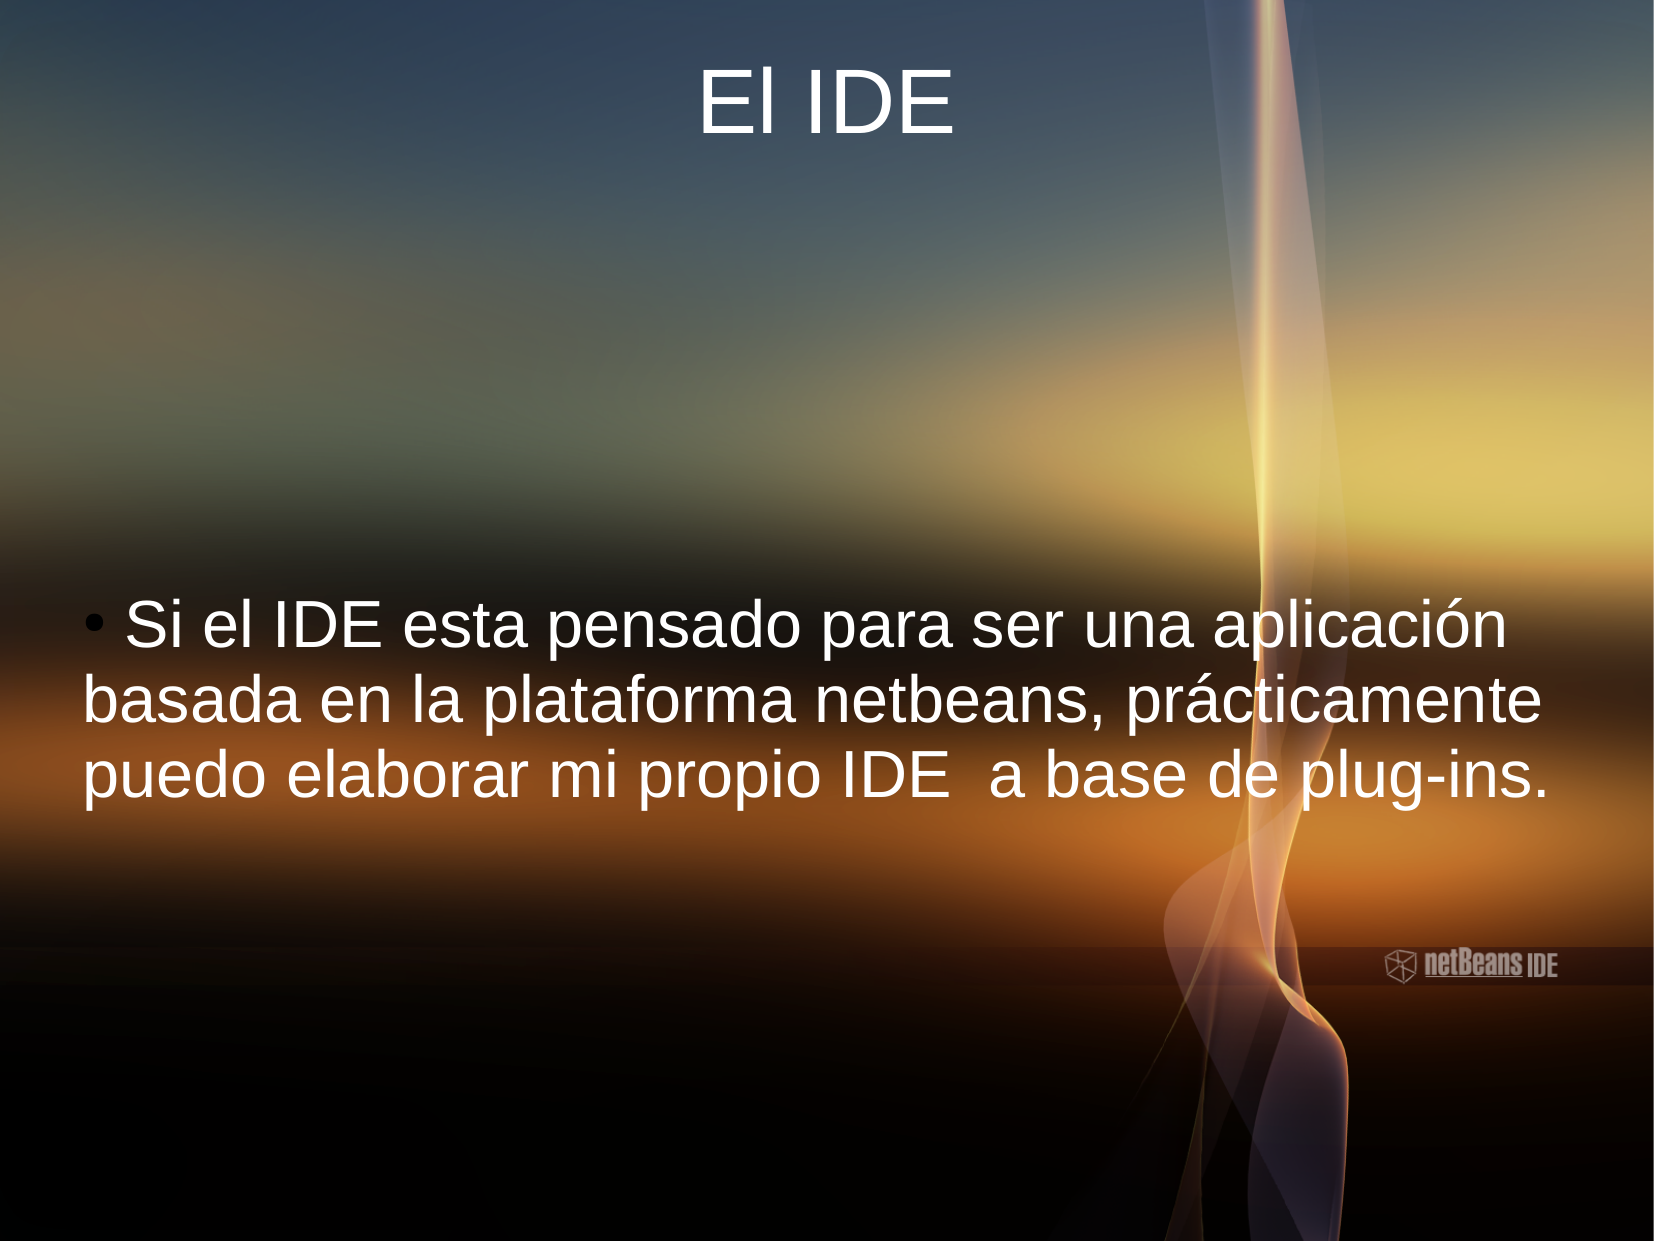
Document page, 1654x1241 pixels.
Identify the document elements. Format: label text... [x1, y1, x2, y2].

title El IDE [82, 49, 1571, 257]
picture [0, 0, 1654, 1241]
subtitle Si el IDE esta pensado para ser una aplicación basada en la plataforma netbeans, prácticamente puedo elaborar mi propio IDE a base de plug-ins. [82, 297, 1571, 1102]
